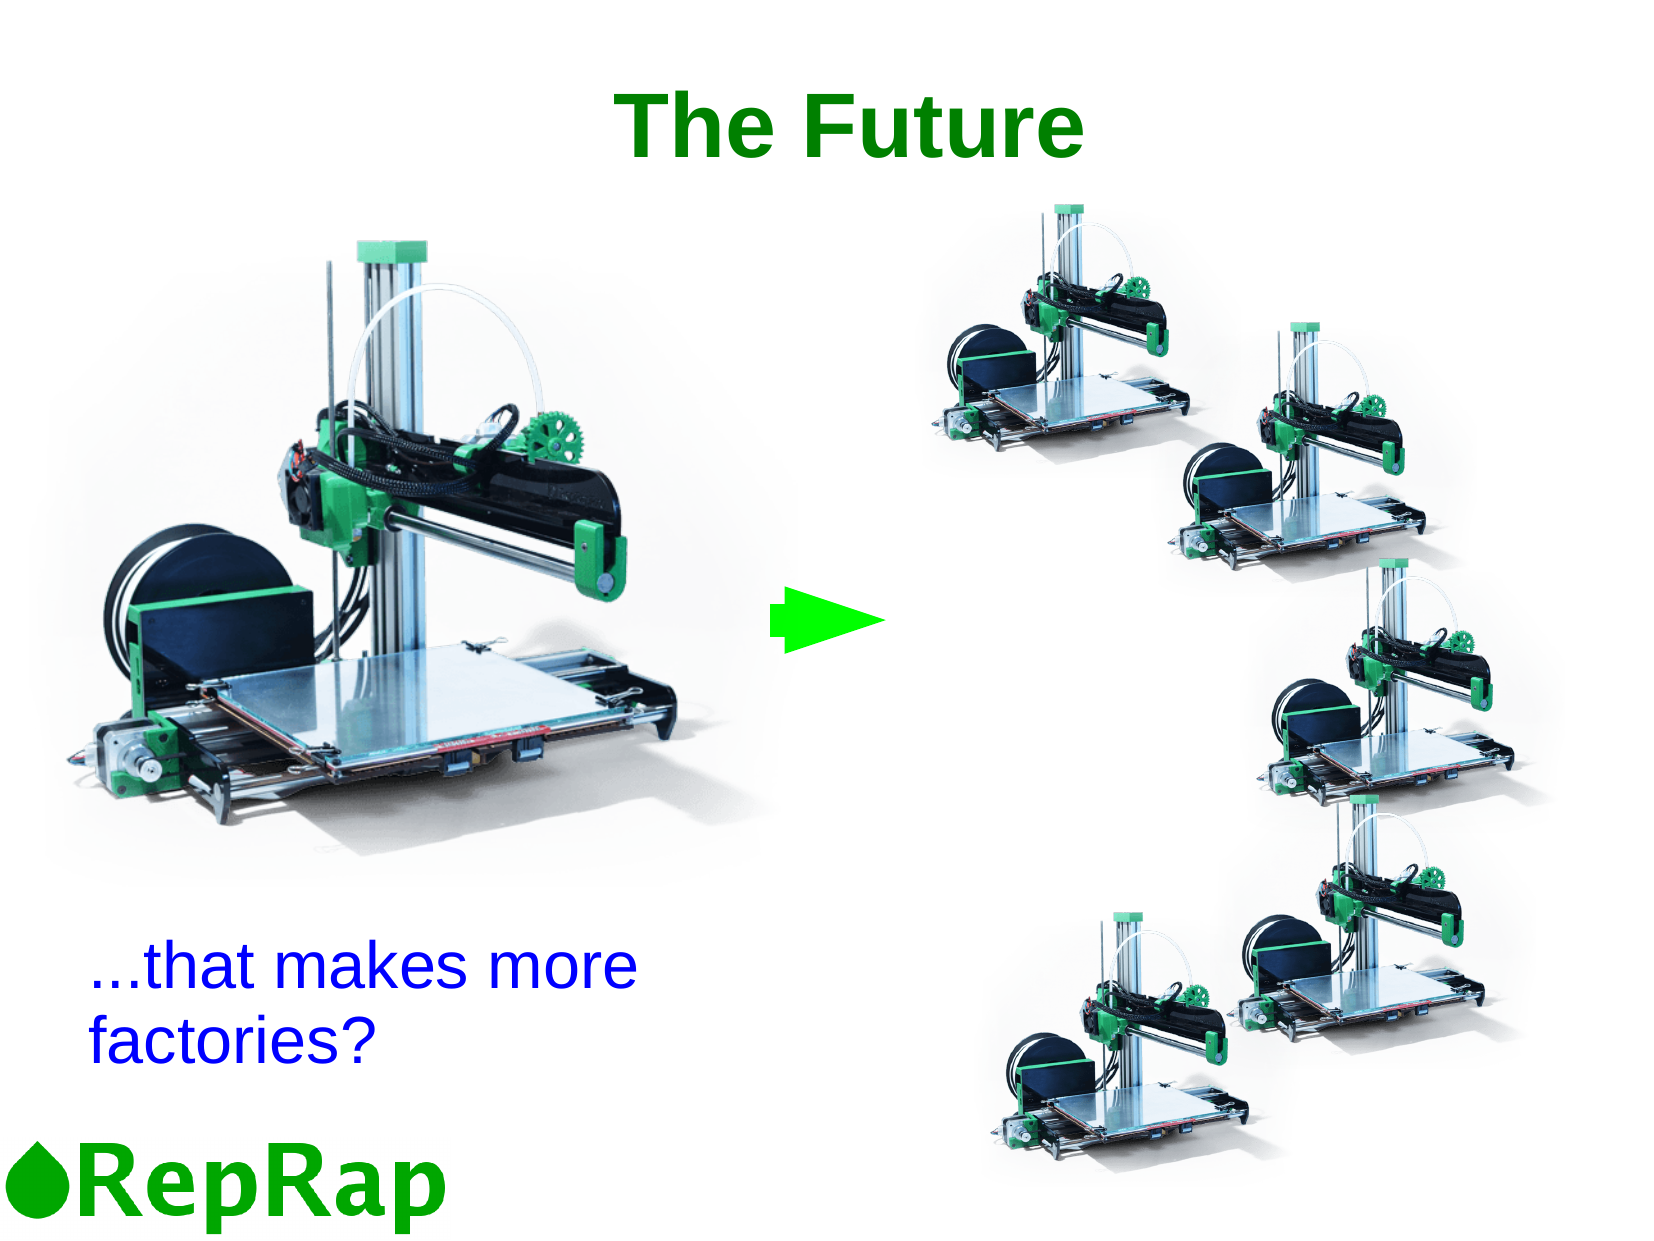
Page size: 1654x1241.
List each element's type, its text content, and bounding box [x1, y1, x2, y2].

picture [915, 177, 1565, 1211]
text_box ...that makes more factories? [88, 945, 798, 1165]
title The Future [106, 59, 1595, 296]
picture [29, 177, 798, 945]
picture [0, 1137, 451, 1240]
